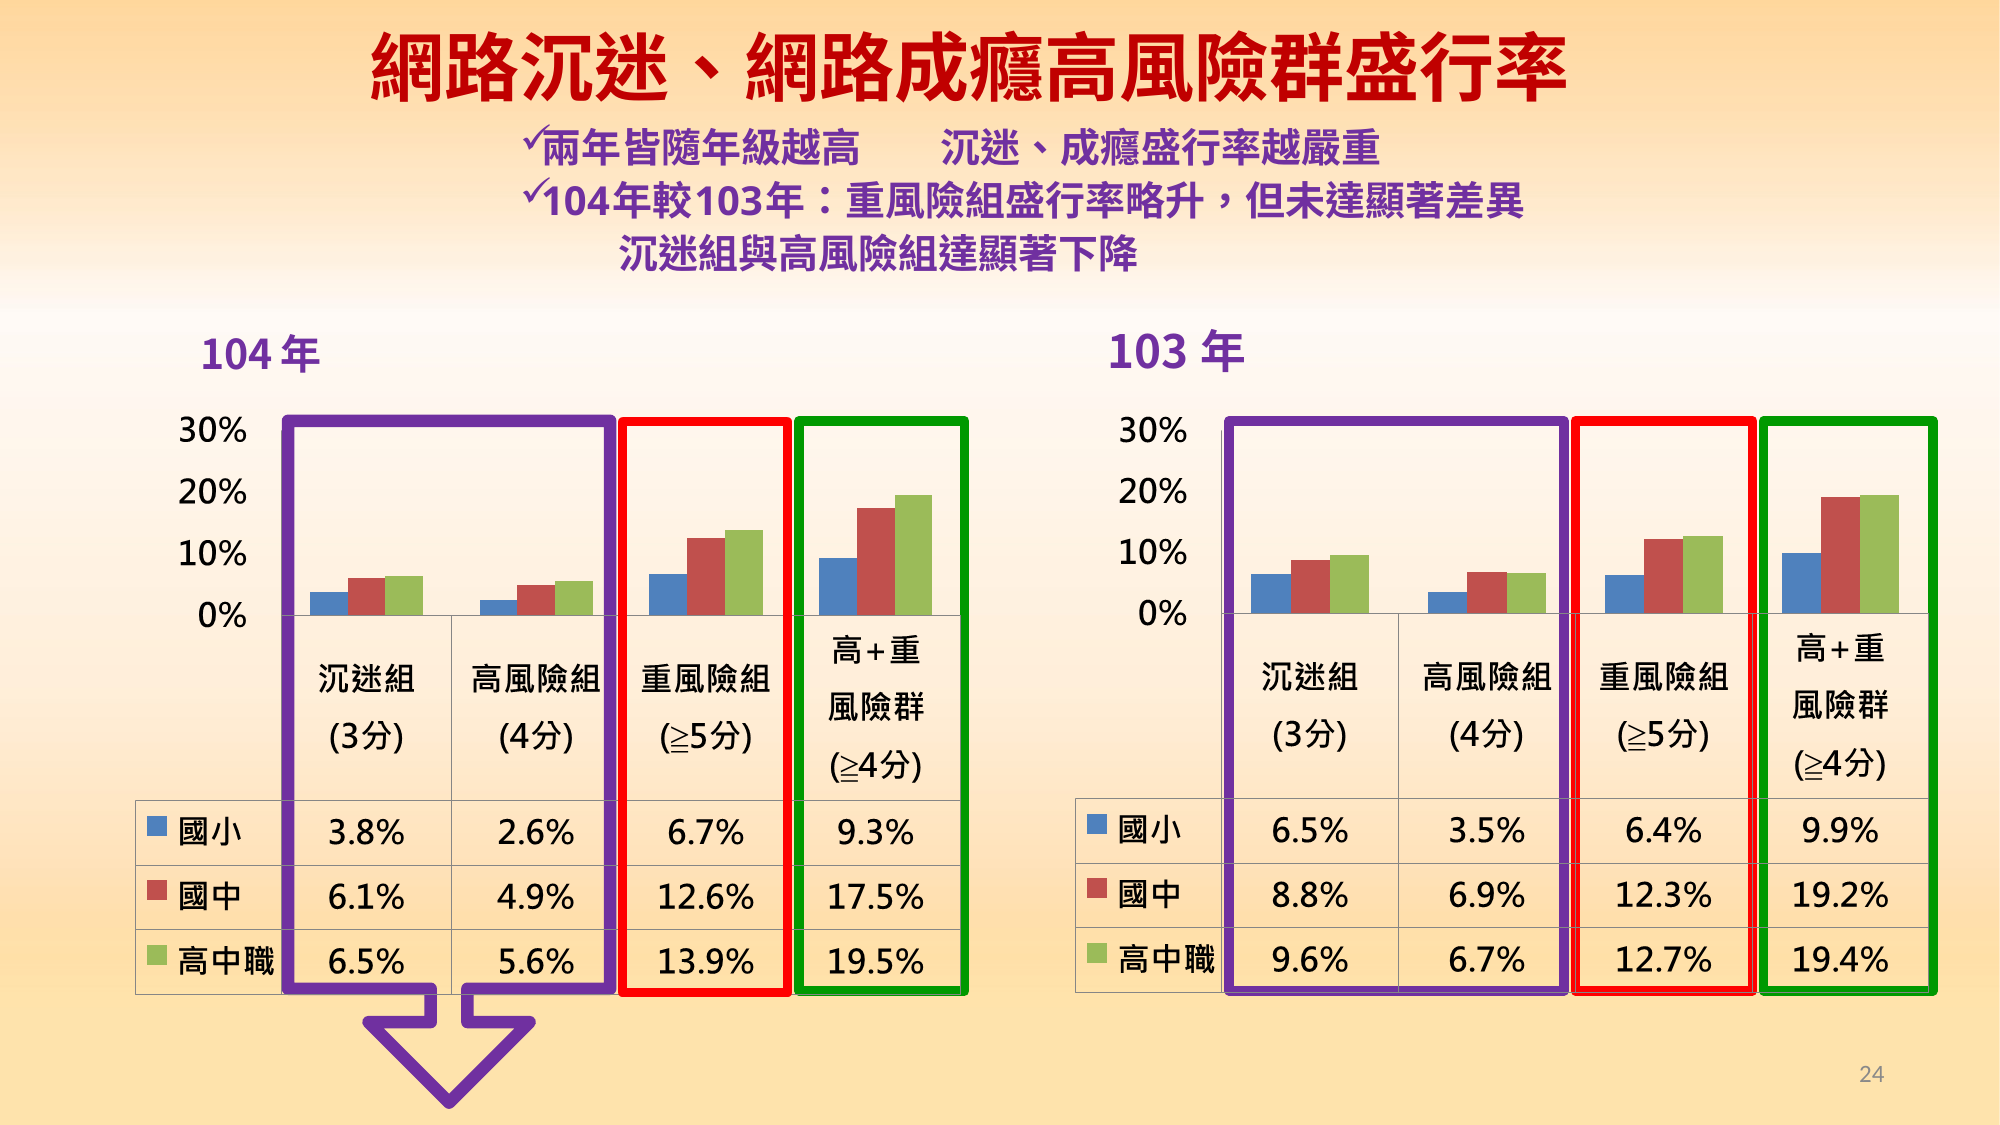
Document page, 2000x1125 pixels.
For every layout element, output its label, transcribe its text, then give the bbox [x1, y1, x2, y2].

slide_number <編號> [1433, 1042, 1900, 1103]
picture [0, 0, 2000, 1125]
list 103年 [1092, 288, 1284, 386]
title 網路沉迷、網路成癮高風險群盛行率 [343, 23, 1595, 109]
text_box 兩年皆隨年級越高 沉迷、成癮盛行率越嚴重 104年較103年：重風險組盛行率略升，但未達顯著差異 沉迷組與高風險組達顯著下降 [504, 93, 2000, 284]
chart [992, 387, 1966, 1010]
list 104年 [184, 288, 344, 386]
